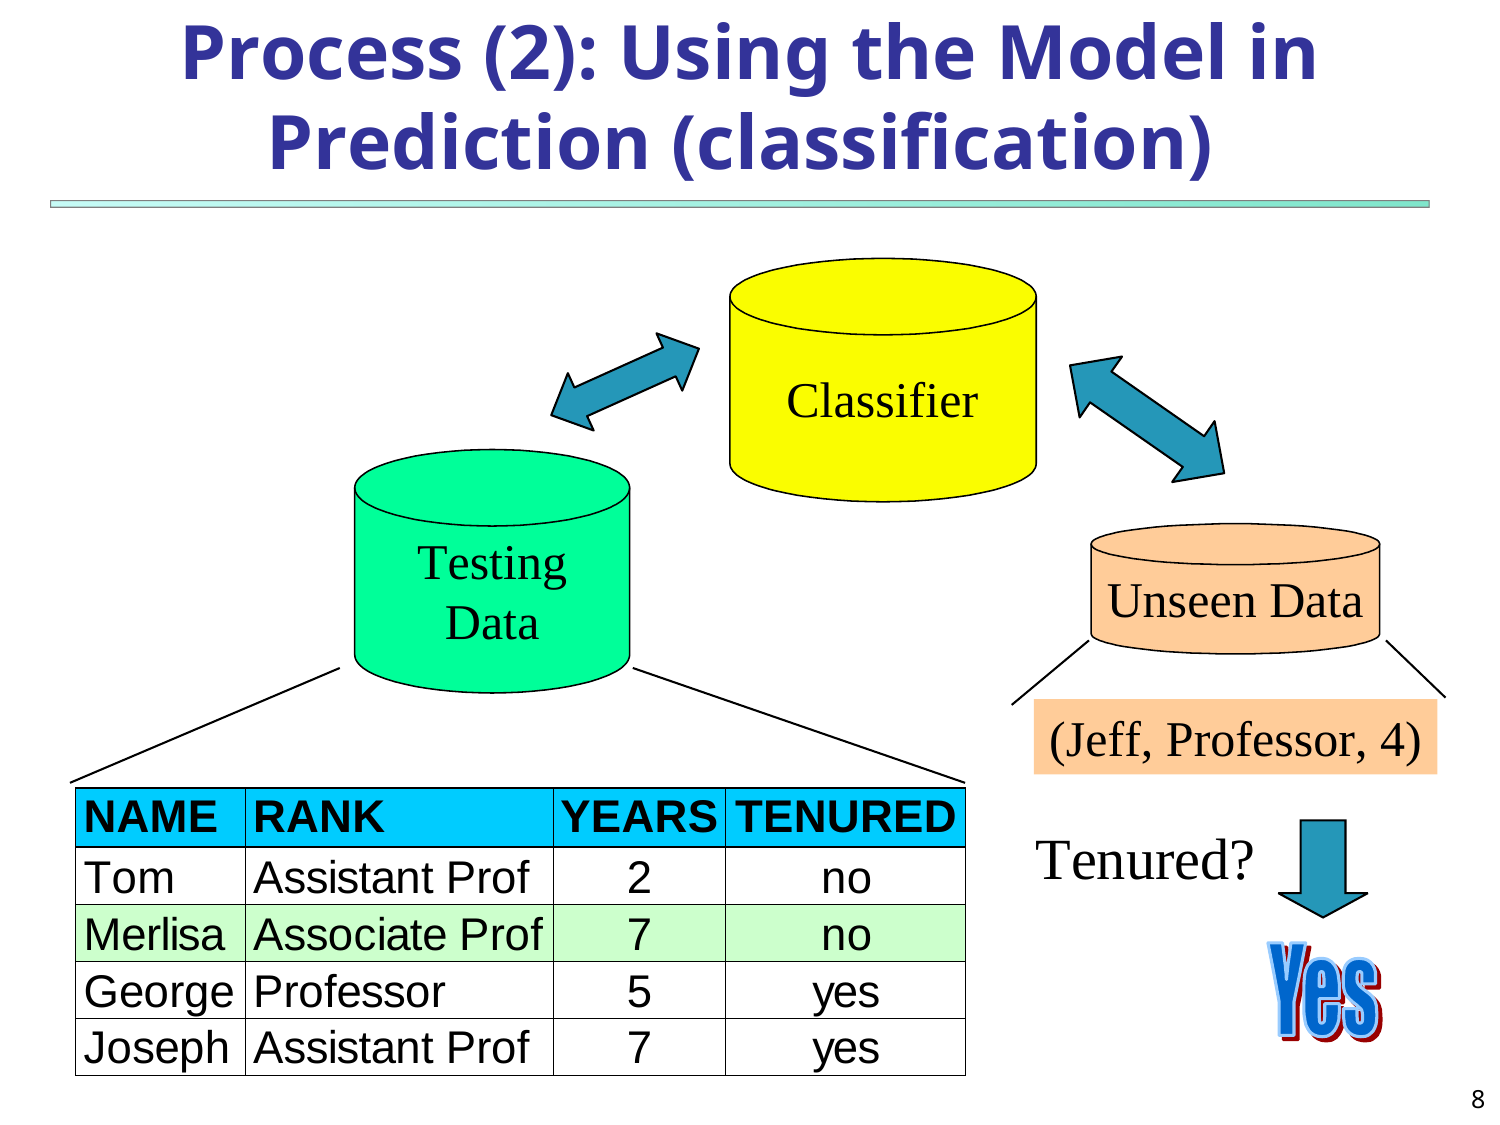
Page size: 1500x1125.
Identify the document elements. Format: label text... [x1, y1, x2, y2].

chart [75, 787, 968, 1078]
text_box Classifier [771, 360, 994, 436]
picture [1266, 941, 1385, 1045]
picture [353, 448, 633, 696]
title Process (2): Using the Model in Prediction (classification) [0, 0, 1500, 192]
text_box <number> [1187, 1062, 1500, 1125]
text_box Unseen Data [1091, 560, 1380, 636]
text_box Testing Data [370, 521, 614, 657]
text_box [1070, 356, 1225, 483]
text_box [551, 333, 699, 431]
picture [729, 257, 1040, 505]
text_box Tenured? [1020, 813, 1271, 899]
text_box [1278, 820, 1368, 918]
picture [1090, 522, 1383, 657]
text_box (Jeff, Professor, 4) [1033, 699, 1438, 775]
